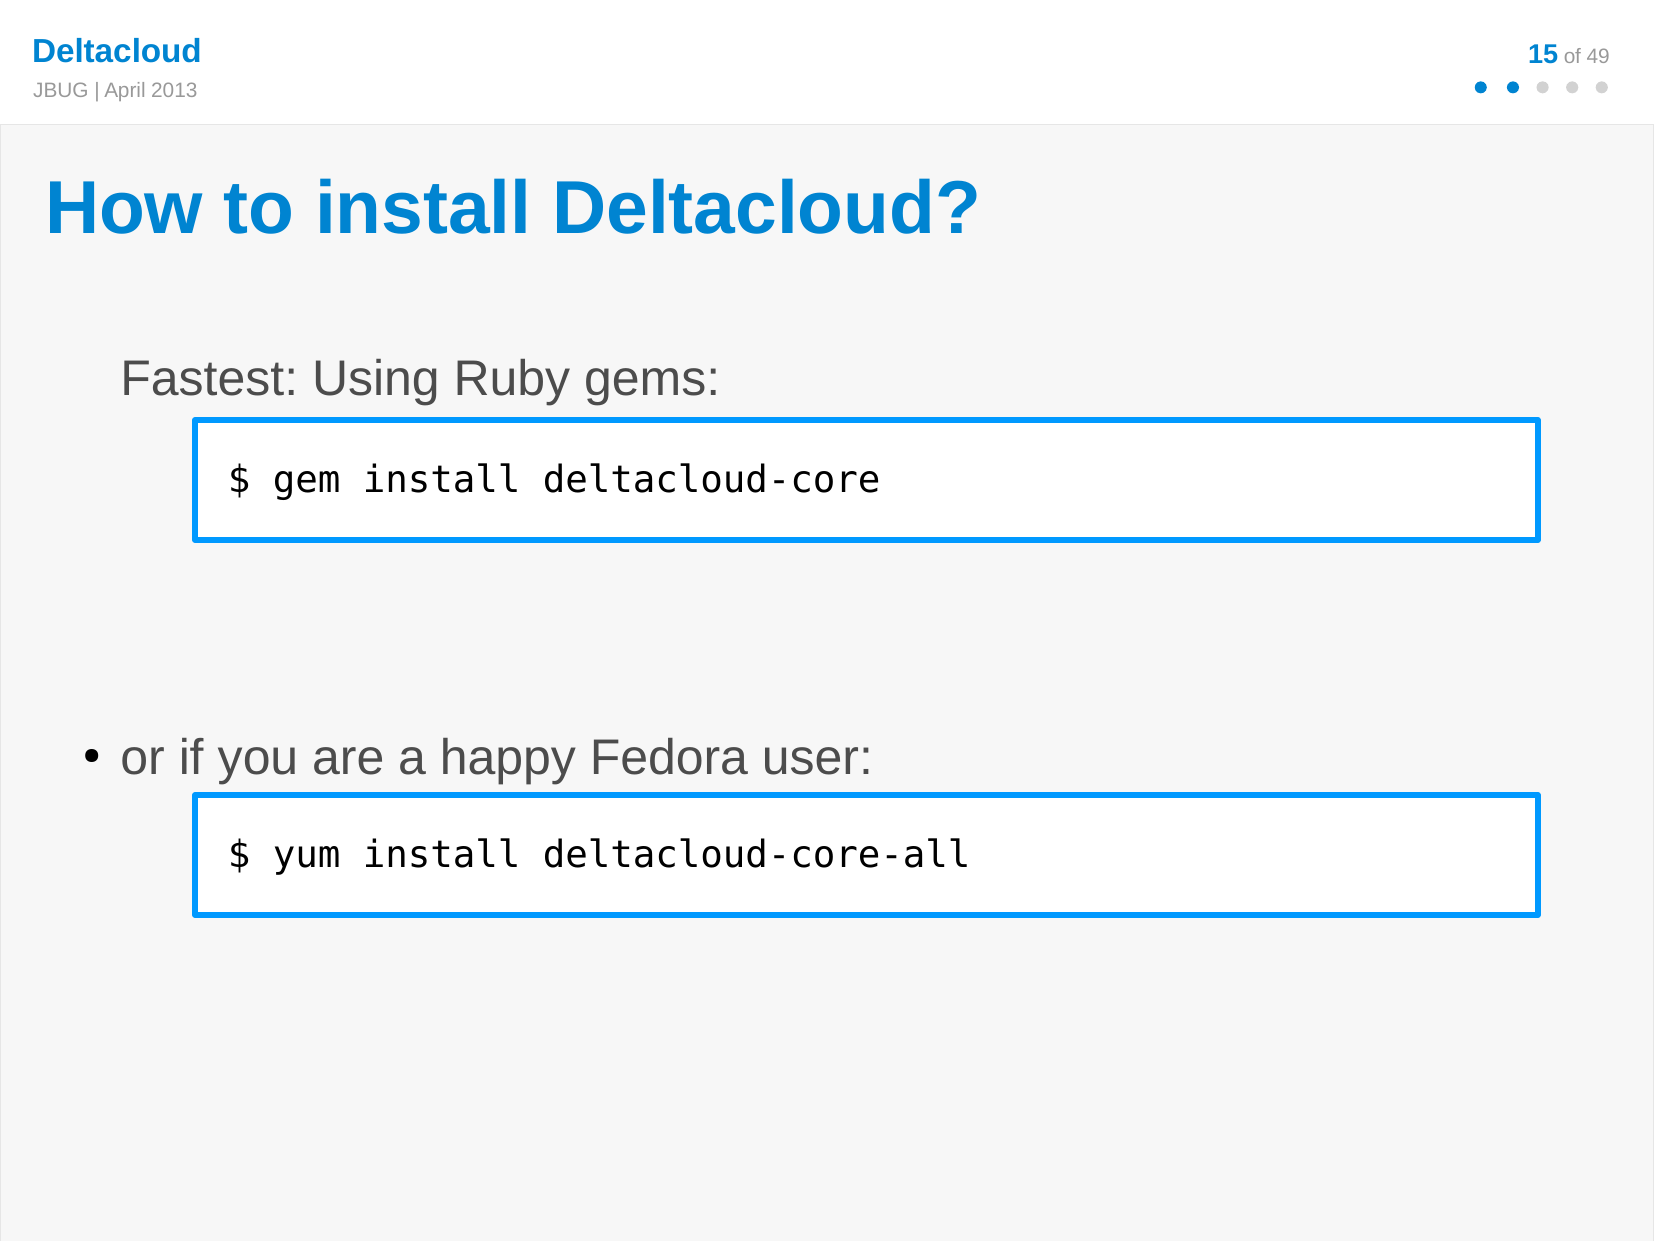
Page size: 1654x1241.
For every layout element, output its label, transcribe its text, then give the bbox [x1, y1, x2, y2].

text_box $ gem install deltacloud-core [194, 420, 1538, 541]
title <number> of 49 [1489, 31, 1610, 78]
text_box [0, 124, 1654, 1241]
text_box [1474, 81, 1487, 94]
text_box [1506, 81, 1520, 94]
text_box Fastest: Using Ruby gems: or if you are a happy Fedora user: [82, 311, 1538, 1186]
text_box $ yum install deltacloud-core-all [194, 795, 1538, 916]
title JBUG | April 2013 [33, 75, 1090, 106]
text_box [1595, 81, 1608, 94]
title How to install Deltacloud? [45, 165, 1624, 250]
text_box [1536, 81, 1549, 94]
text_box [1566, 81, 1579, 94]
title Deltacloud [32, 32, 222, 70]
